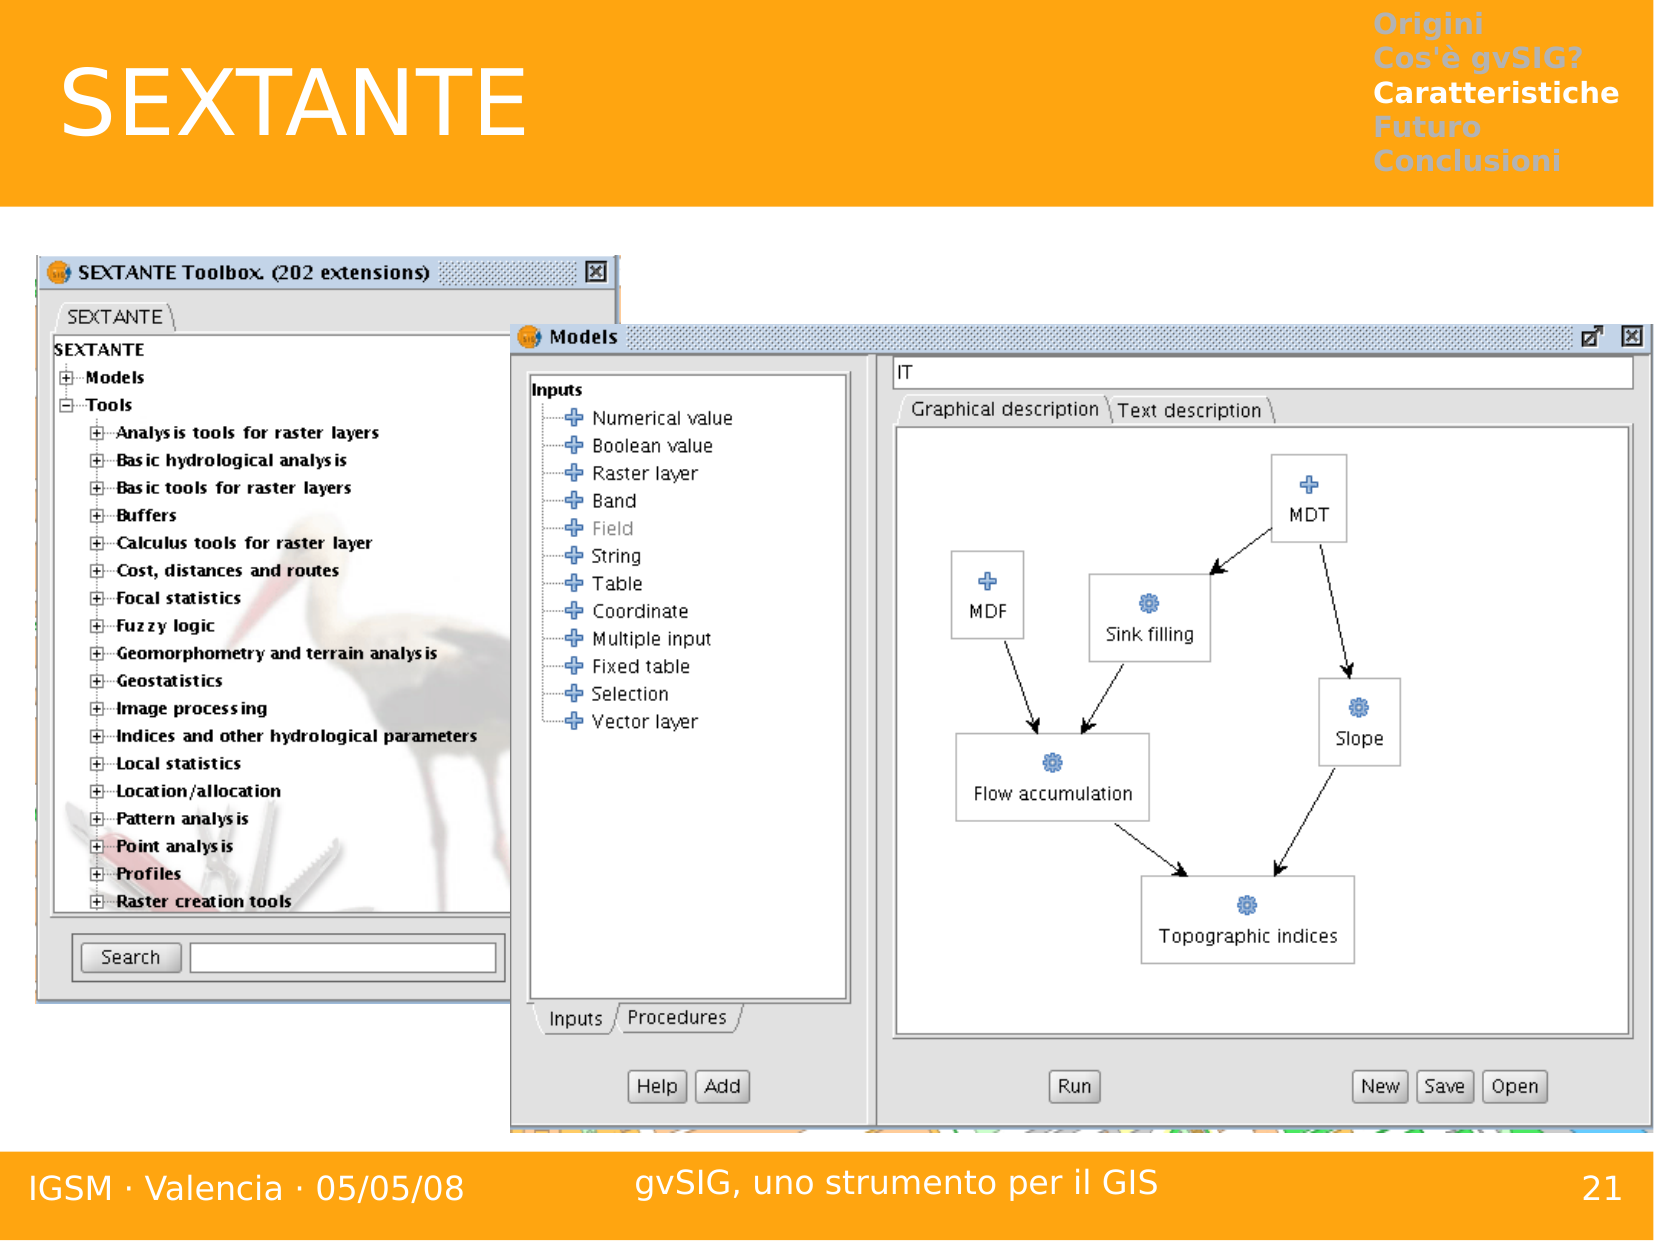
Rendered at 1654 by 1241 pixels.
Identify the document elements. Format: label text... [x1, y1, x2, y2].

title SEXTANTE [59, 29, 1358, 178]
text_box Origini Cos'è gvSIG? Caratteristiche Futuro Conclusioni [1358, 0, 1654, 207]
picture [35, 255, 1654, 1133]
